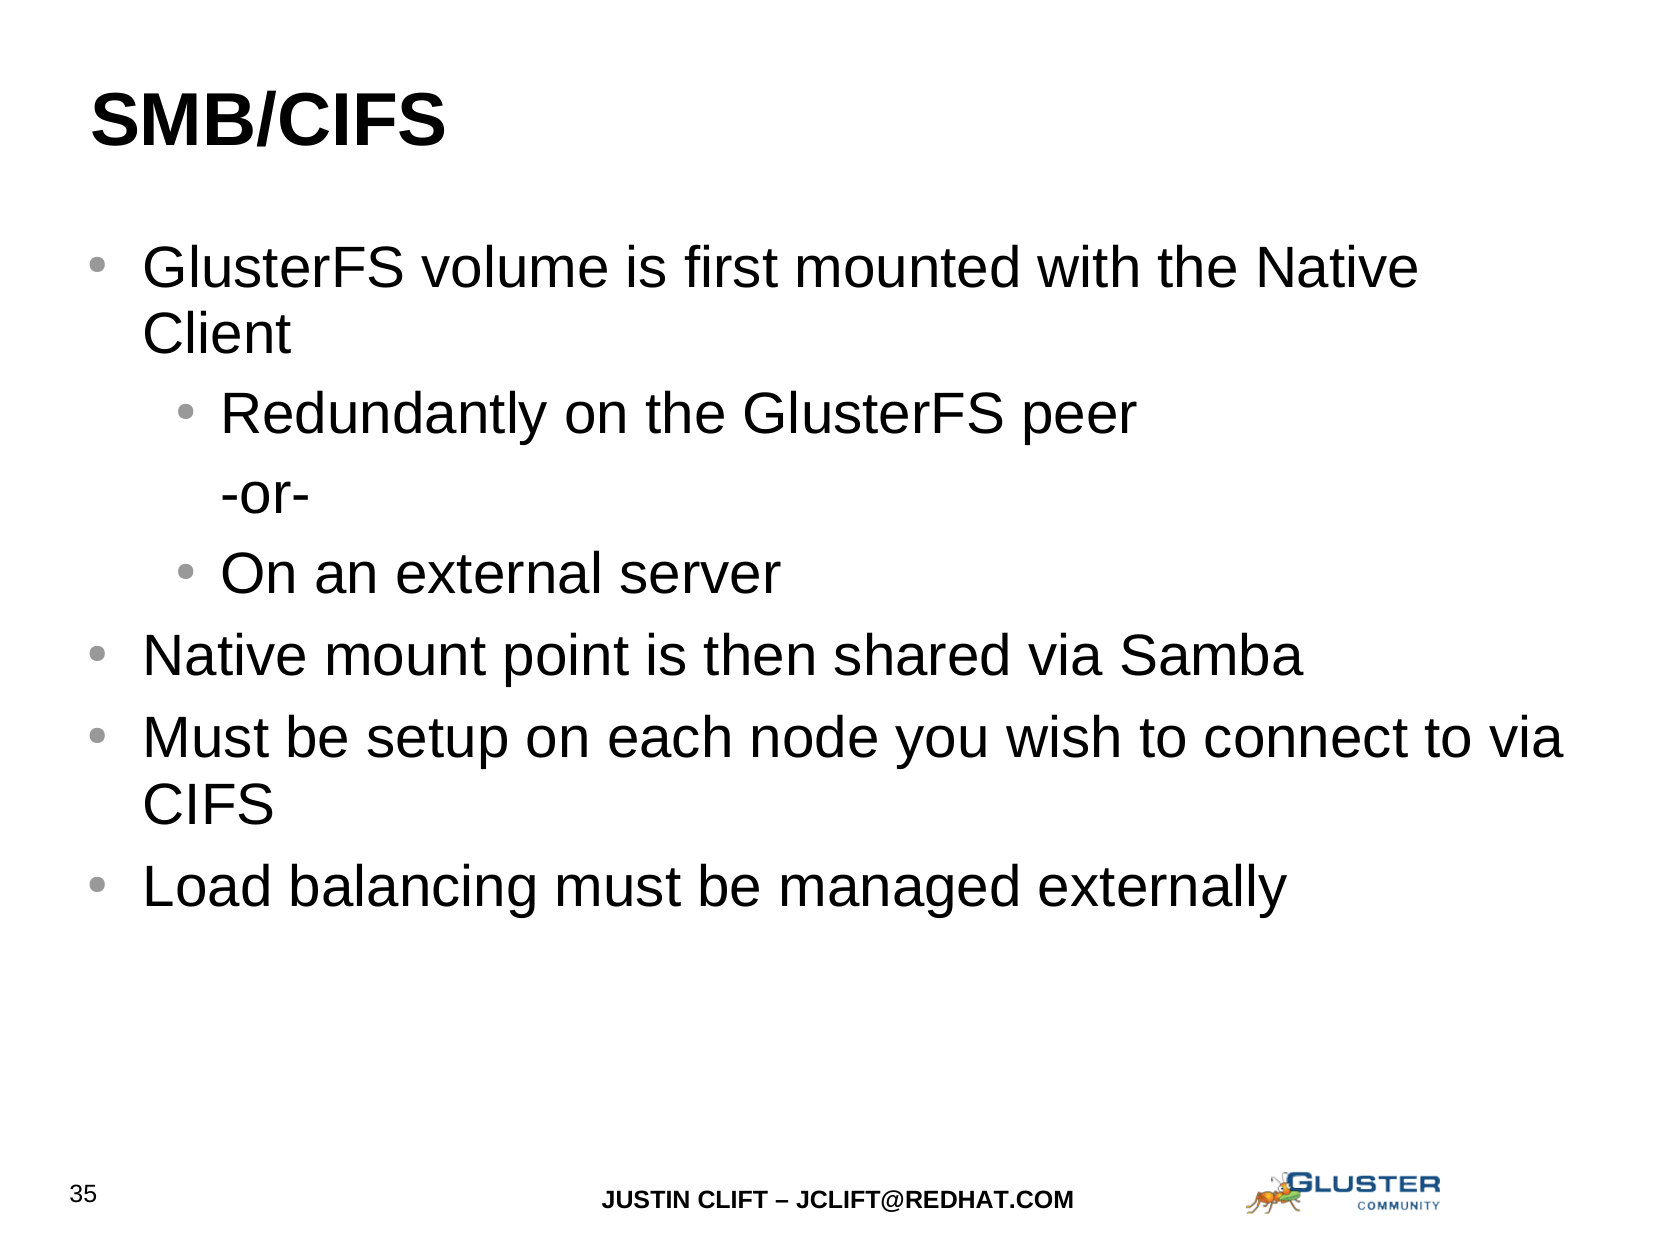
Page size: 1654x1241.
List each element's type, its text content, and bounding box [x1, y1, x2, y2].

title SMB/CIFS [90, 15, 1579, 223]
picture [1246, 1170, 1440, 1215]
list GlusterFS volume is first mounted with the Native Client Redundantly on the GlusterFS peer -or- On an external server Native mount point is then shared via Samba Must be setup on each node you wish to connect to via CIFS Load balancing must be managed externally [86, 232, 1576, 1111]
